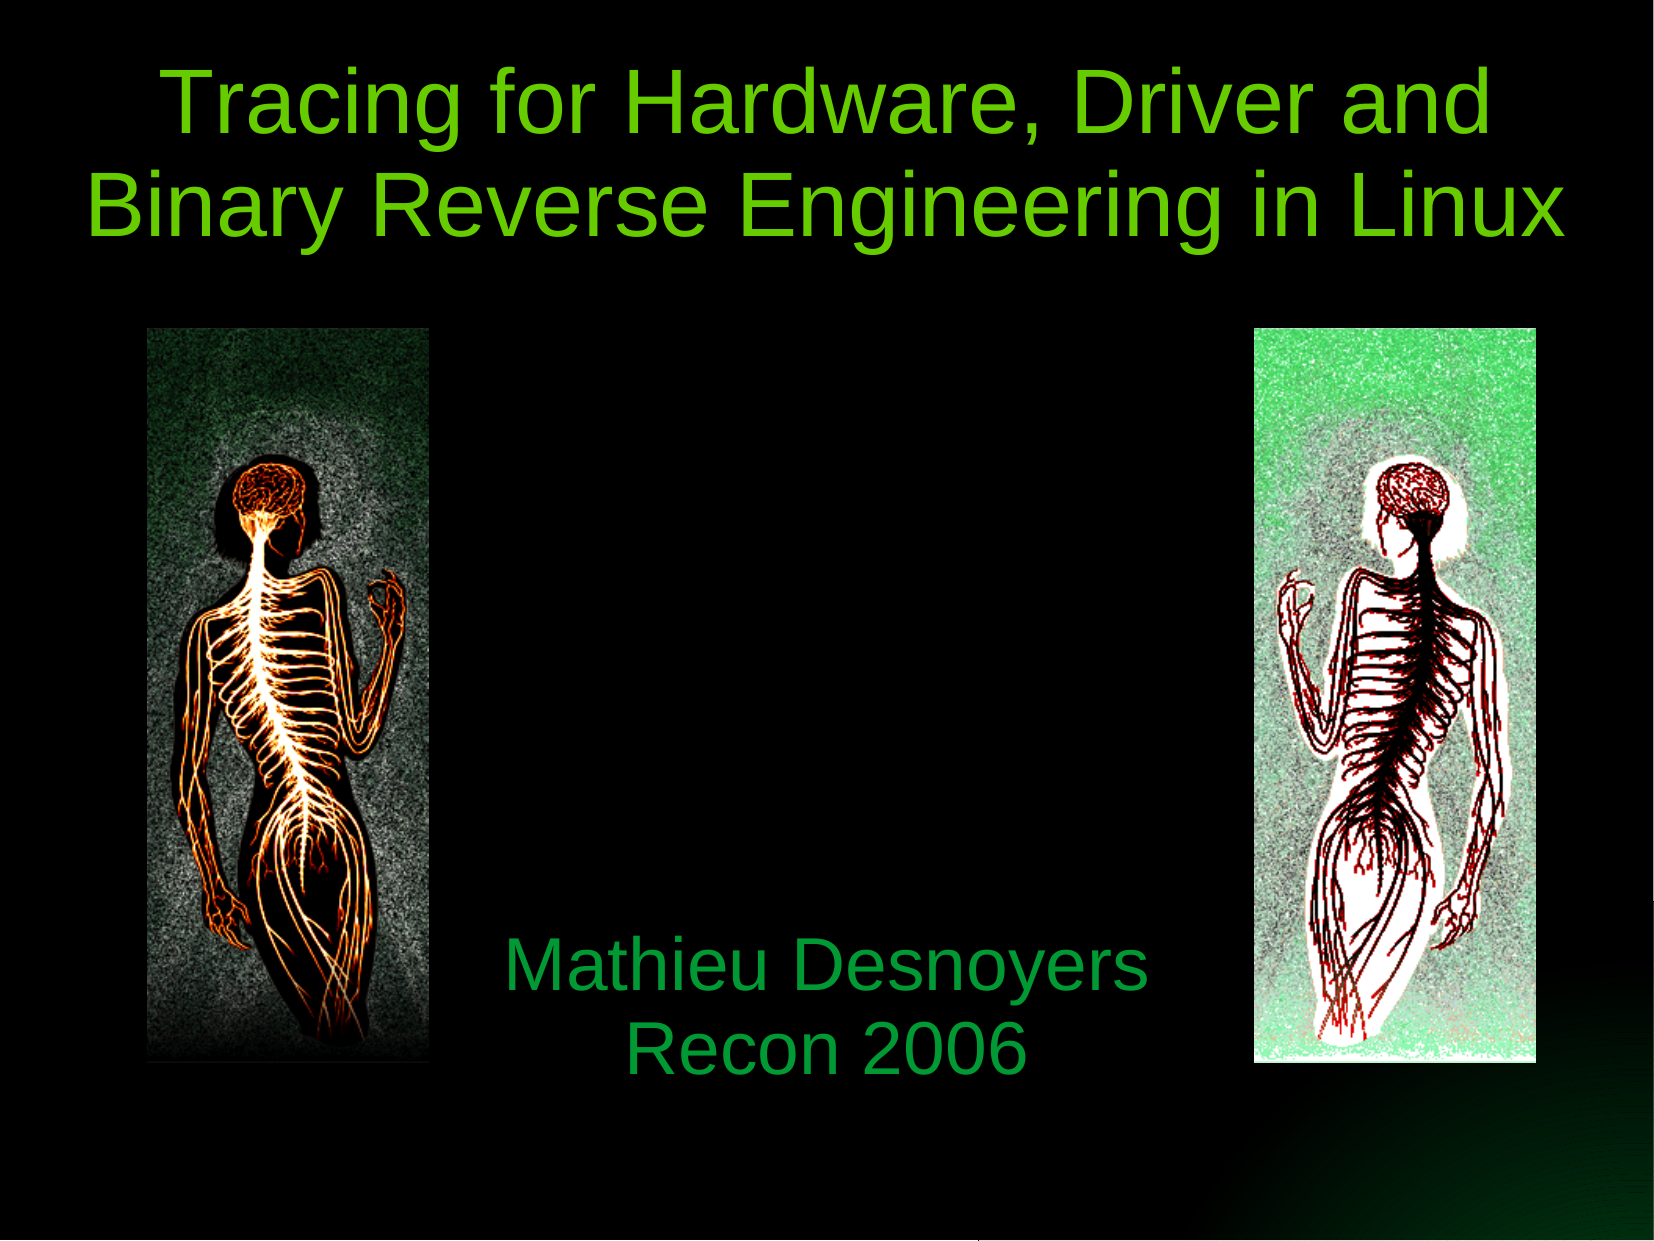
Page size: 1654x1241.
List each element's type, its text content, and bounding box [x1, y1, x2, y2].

title Tracing for Hardware, Driver and Binary Reverse Engineering in Linux [82, 50, 1571, 256]
picture [147, 328, 429, 1063]
text_box Mathieu Desnoyers Recon 2006 [472, 915, 1182, 1099]
picture [1254, 328, 1536, 1063]
